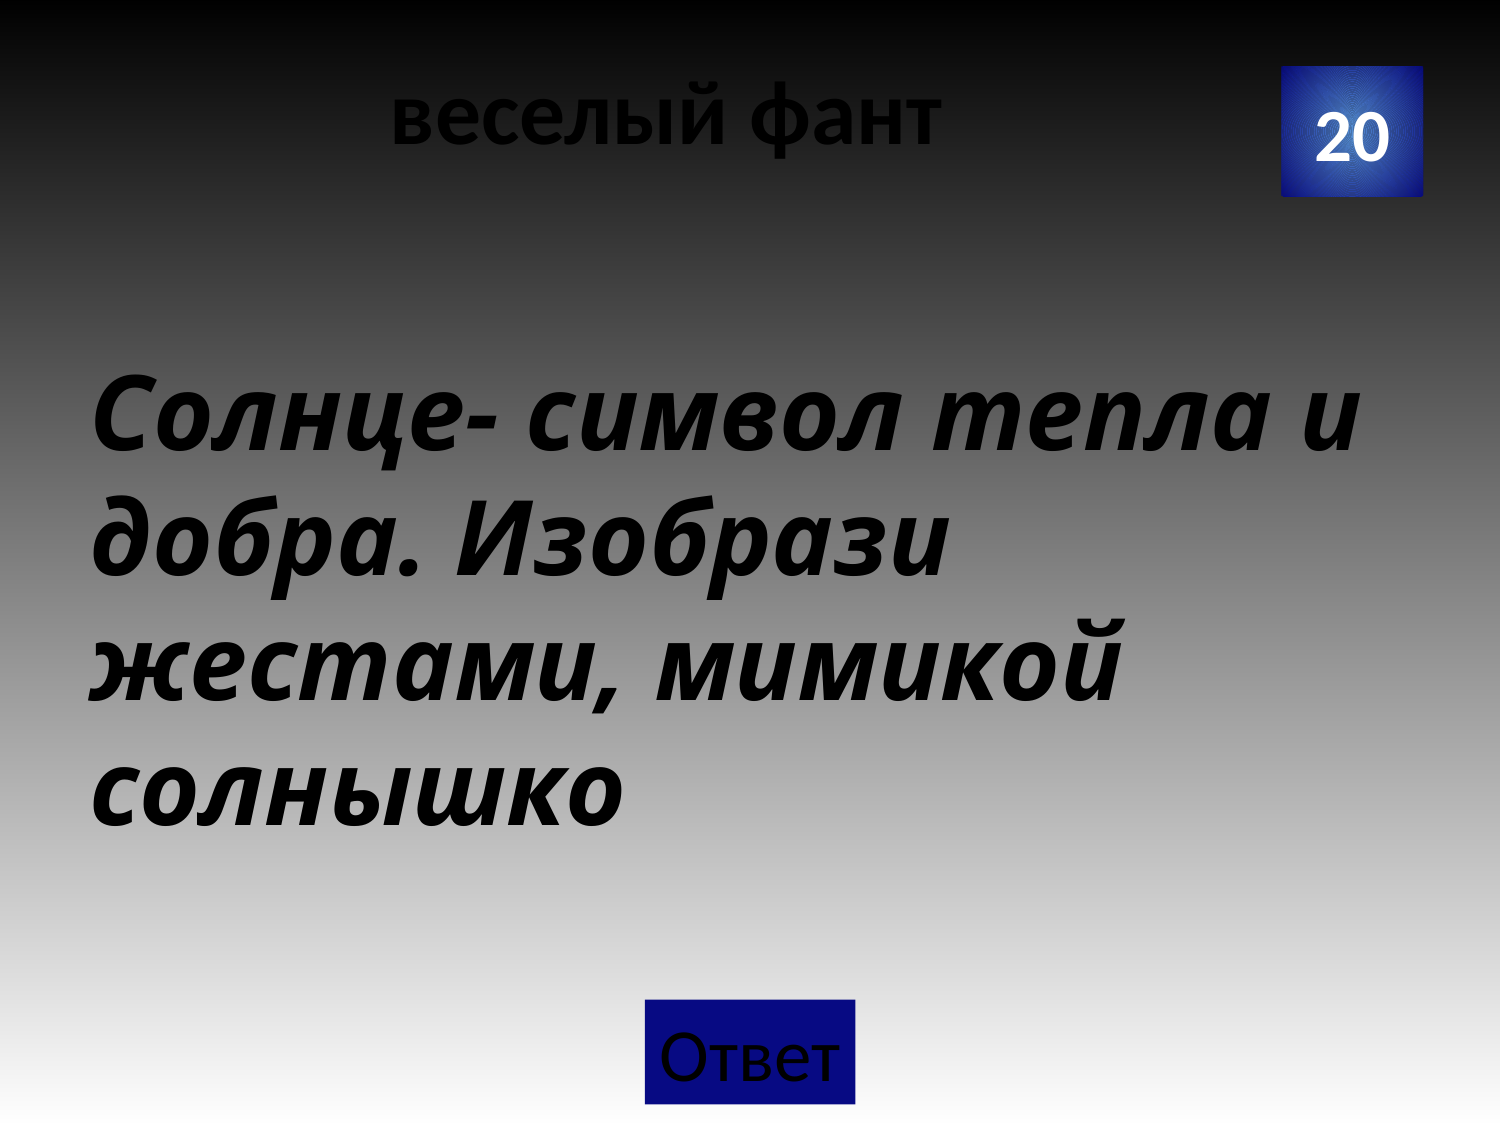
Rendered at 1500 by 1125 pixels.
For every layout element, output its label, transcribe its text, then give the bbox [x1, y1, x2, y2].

title веселый фант [75, 45, 1258, 184]
list Солнце- символ тепла и добра. Изобрази жестами, мимикой солнышко [75, 184, 1425, 941]
text_box 20 [1281, 66, 1424, 197]
